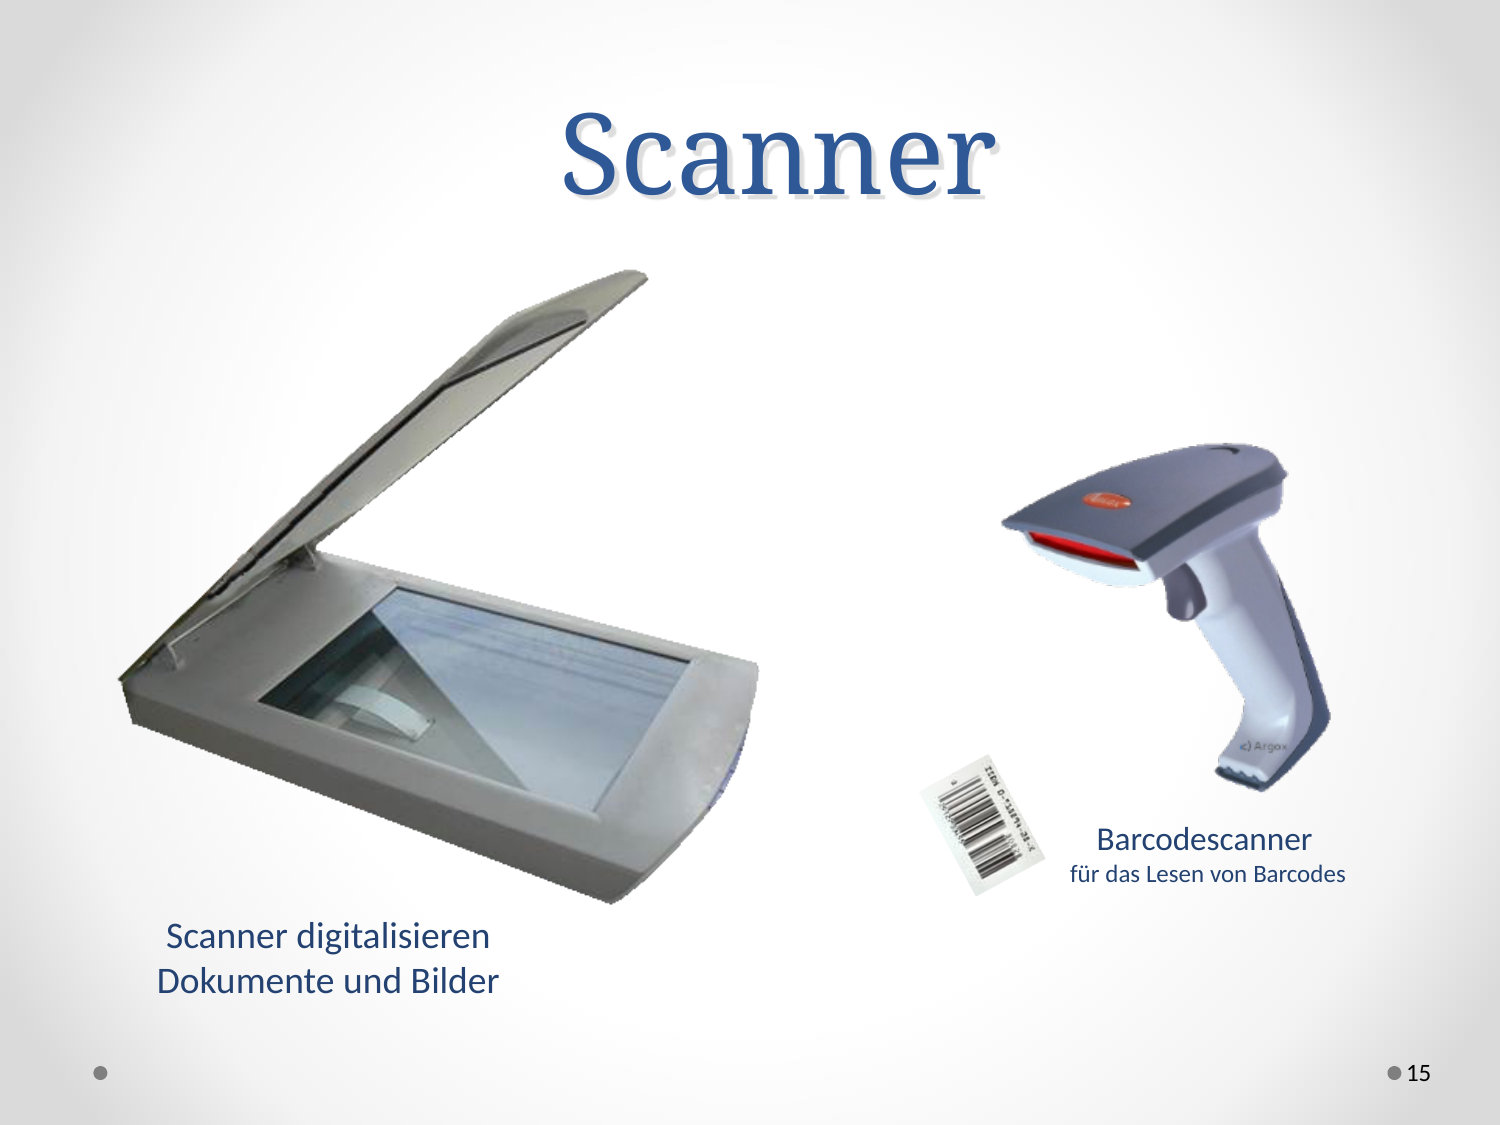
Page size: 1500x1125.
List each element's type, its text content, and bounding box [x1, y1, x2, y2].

text_box Scanner digitalisieren Dokumente und Bilder [100, 903, 557, 1010]
picture [53, 256, 833, 922]
picture [918, 420, 1337, 897]
text_box Barcodescanner für das Lesen von Barcodes [1052, 809, 1365, 895]
title Scanner [75, 88, 1483, 225]
